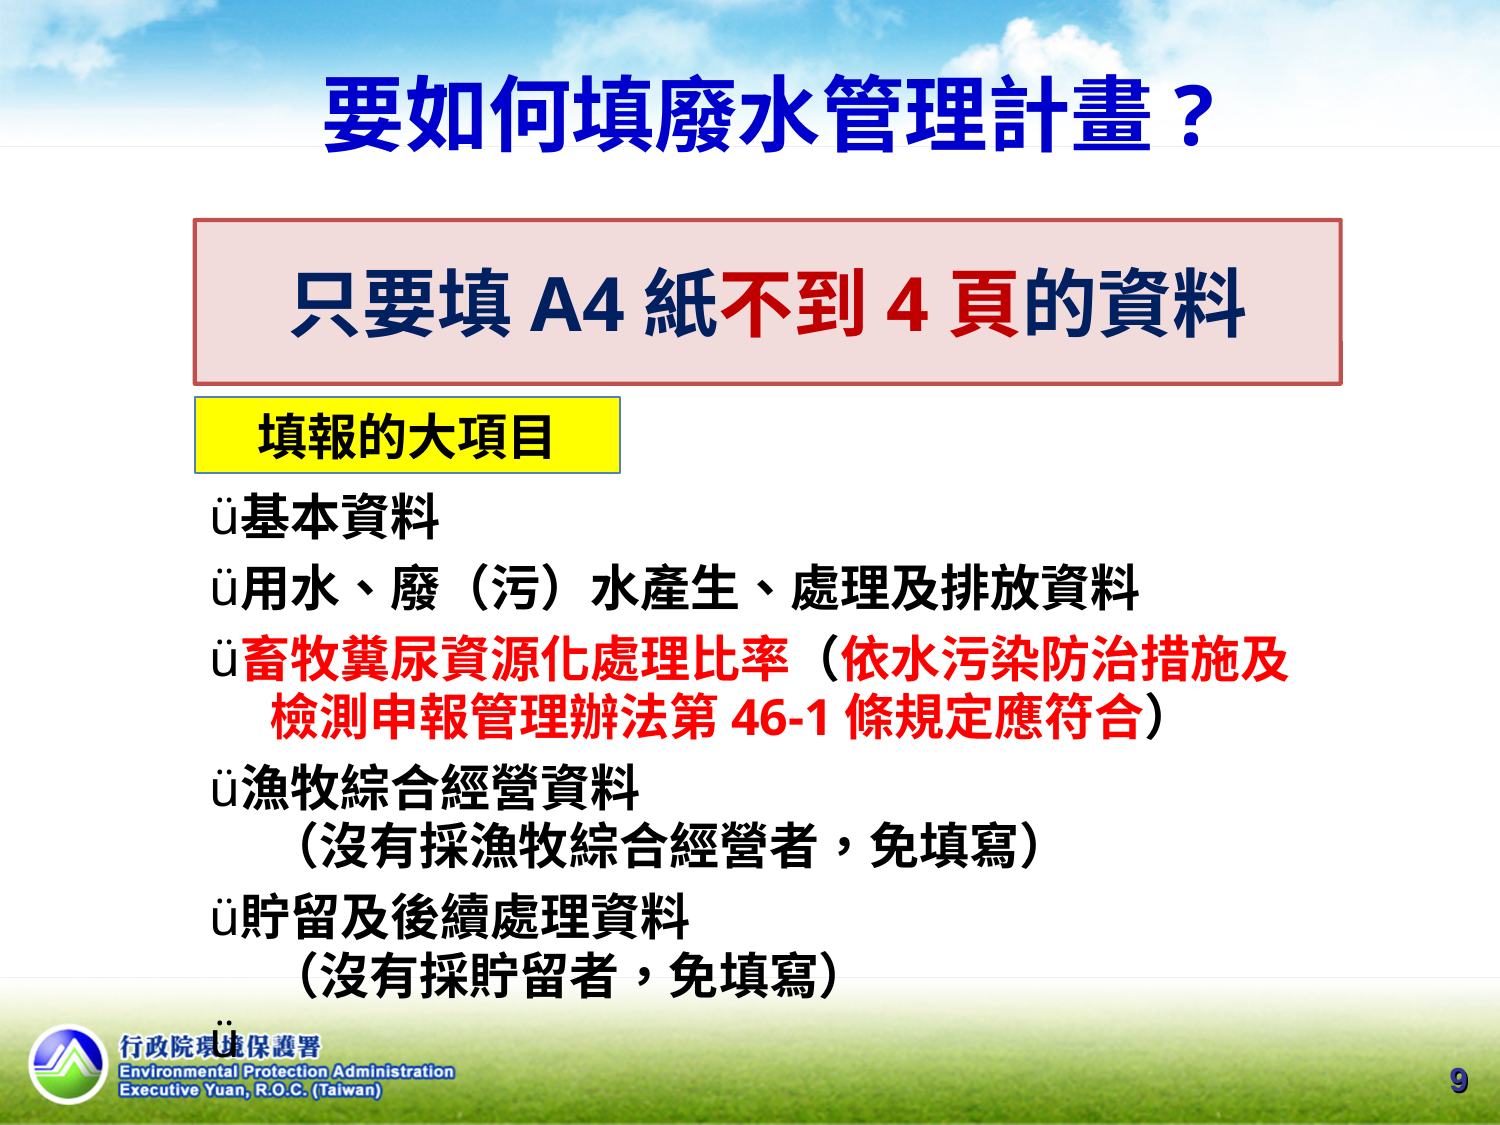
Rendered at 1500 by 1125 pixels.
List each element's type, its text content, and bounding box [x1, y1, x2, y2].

text_box 基本資料 用水、廢（污）水產生、處理及排放資料 畜牧糞尿資源化處理比率（依水污染防治措施及檢測申報管理辦法第46-1條規定應符合） 漁牧綜合經營資料 （沒有採漁牧綜合經營者，免填寫） 貯留及後續處理資料 （沒有採貯留者，免填寫） [195, 480, 1341, 1080]
text_box 要如何填廢水管理計畫? [147, 54, 1388, 171]
text_box 只要填A4紙不到4頁的資料 [194, 219, 1341, 384]
text_box 填報的大項目 [194, 397, 621, 473]
